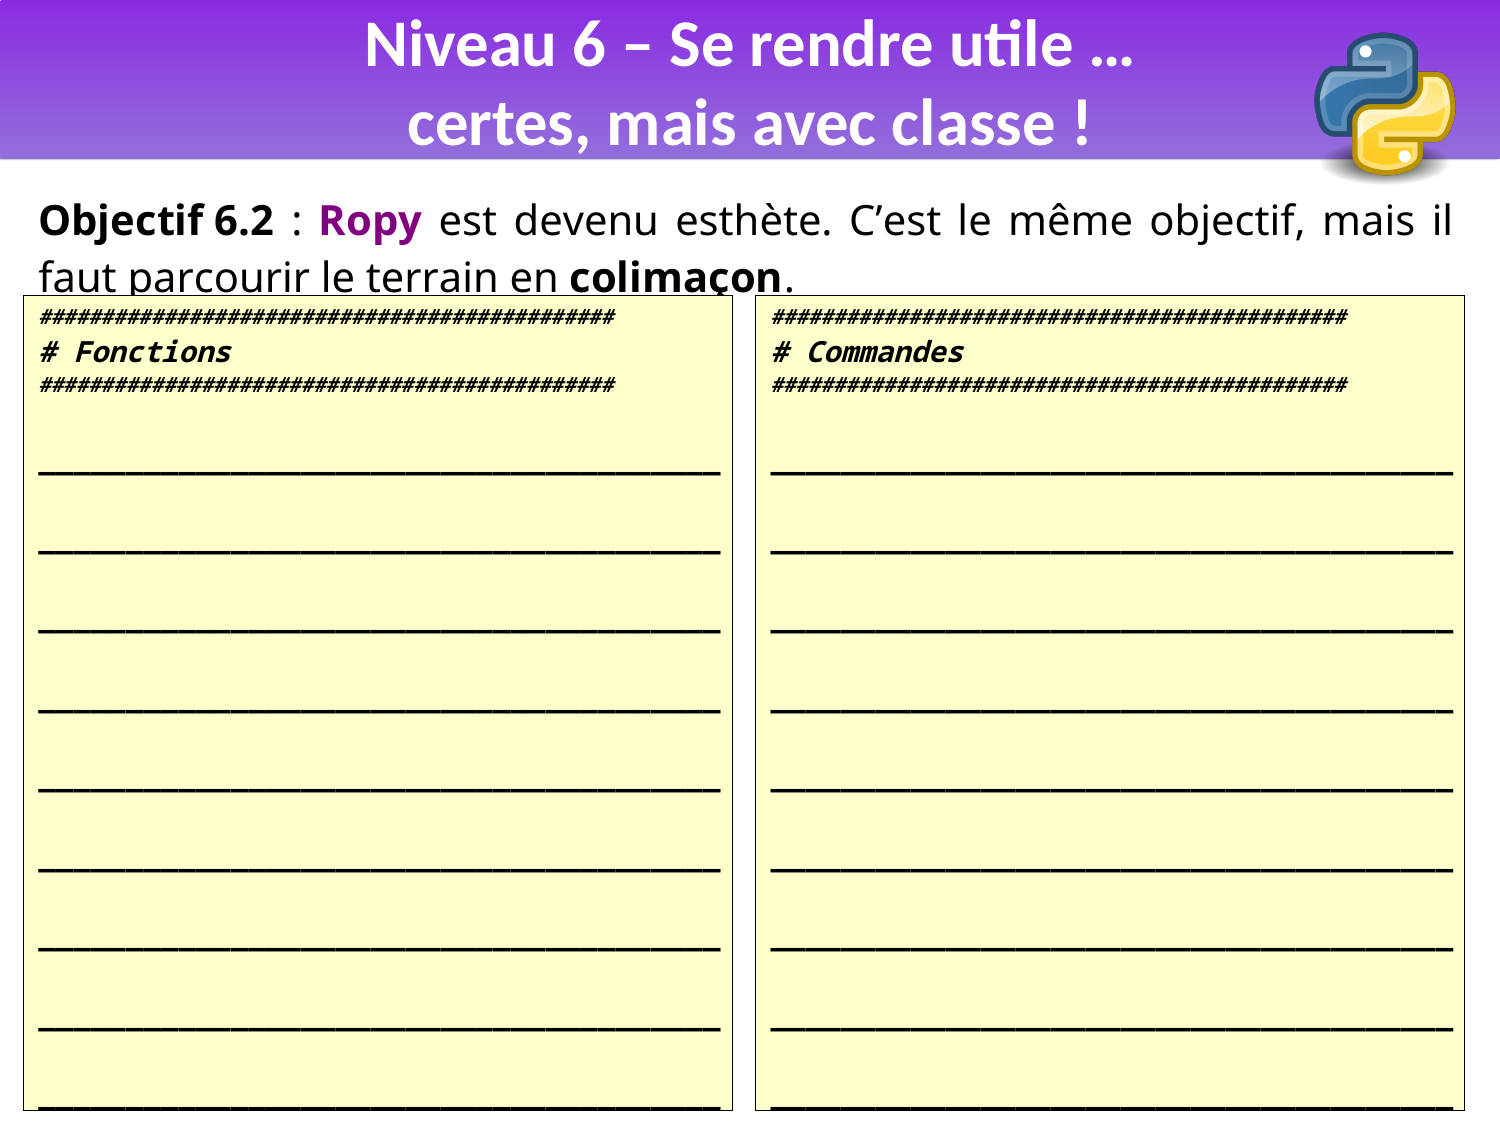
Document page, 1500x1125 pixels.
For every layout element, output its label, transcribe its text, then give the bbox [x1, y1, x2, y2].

text_box Niveau 6 – Se rendre utile … certes, mais avec classe ! [0, 0, 1500, 159]
picture [1305, 29, 1465, 183]
text_box ############################################## # Fonctions ############################################## _______________________________________ _______________________________________ _______________________________________ _______________________________________ _______________________________________ _______________________________________ _______________________________________ _______________________________________ _______________________________________ _______________________________________ _______________________________________ _______________________________________ [23, 295, 733, 1111]
text_box Objectif 6.2 : Ropy est devenu esthète. C’est le même objectif, mais il faut parcourir le terrain en colimaçon. [23, 183, 1469, 282]
text_box ############################################## # Commandes ############################################## _______________________________________ _______________________________________ _______________________________________ _______________________________________ _______________________________________ _______________________________________ _______________________________________ _______________________________________ _______________________________________ _______________________________________ _______________________________________ _______________________________________ [755, 295, 1465, 1111]
